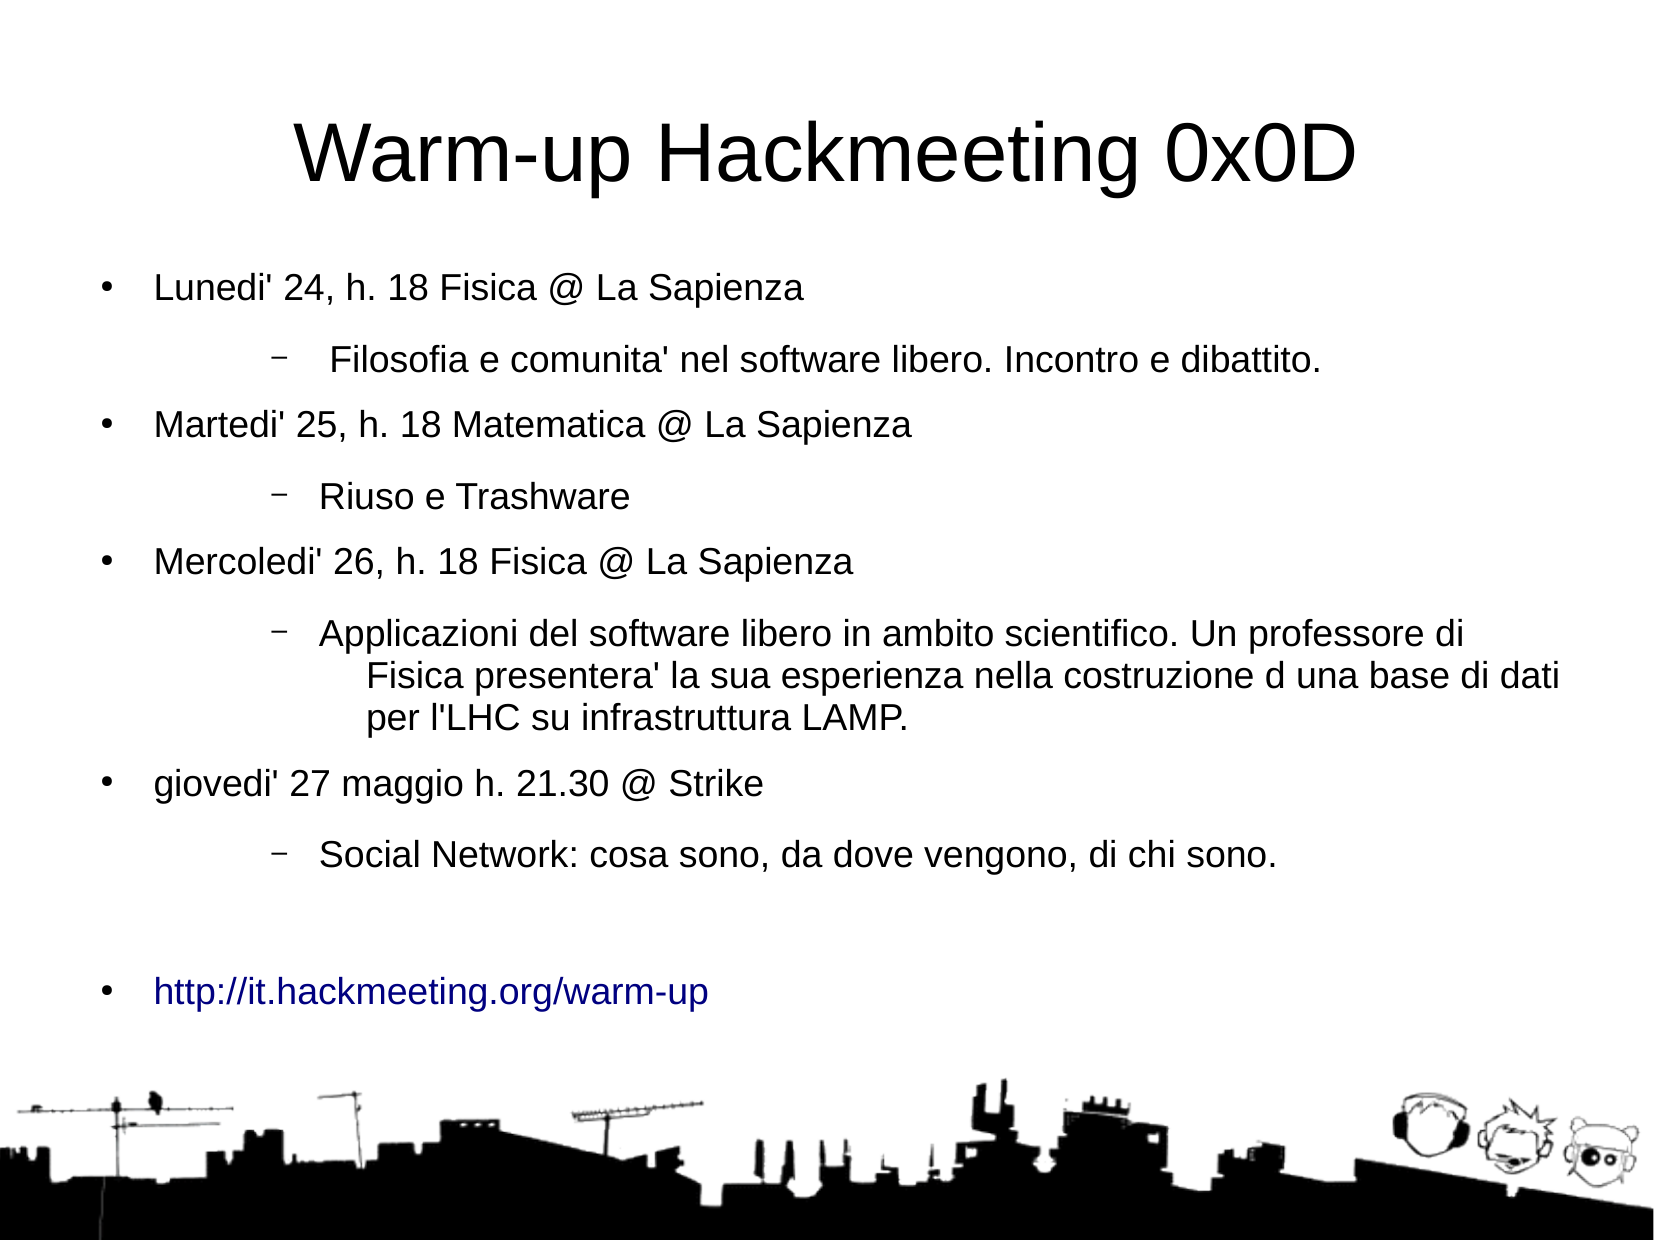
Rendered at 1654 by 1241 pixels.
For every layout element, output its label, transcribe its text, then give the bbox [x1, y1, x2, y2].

list Lunedi' 24, h. 18 Fisica @ La Sapienza Filosofia e comunita' nel software libero. Incontro e dibattito. Martedi' 25, h. 18 Matematica @ La Sapienza Riuso e Trashware Mercoledi' 26, h. 18 Fisica @ La Sapienza Applicazioni del software libero in ambito scientifico. Un professore di Fisica presentera' la sua esperienza nella costruzione d una base di dati per l'LHC su infrastruttura LAMP. giovedi' 27 maggio h. 21.30 @ Strike Social Network: cosa sono, da dove vengono, di chi sono. http://it.hackmeeting.org/warm-up [82, 266, 1571, 1071]
title Warm-up Hackmeeting 0x0D [82, 56, 1571, 250]
picture [0, 1077, 1654, 1240]
